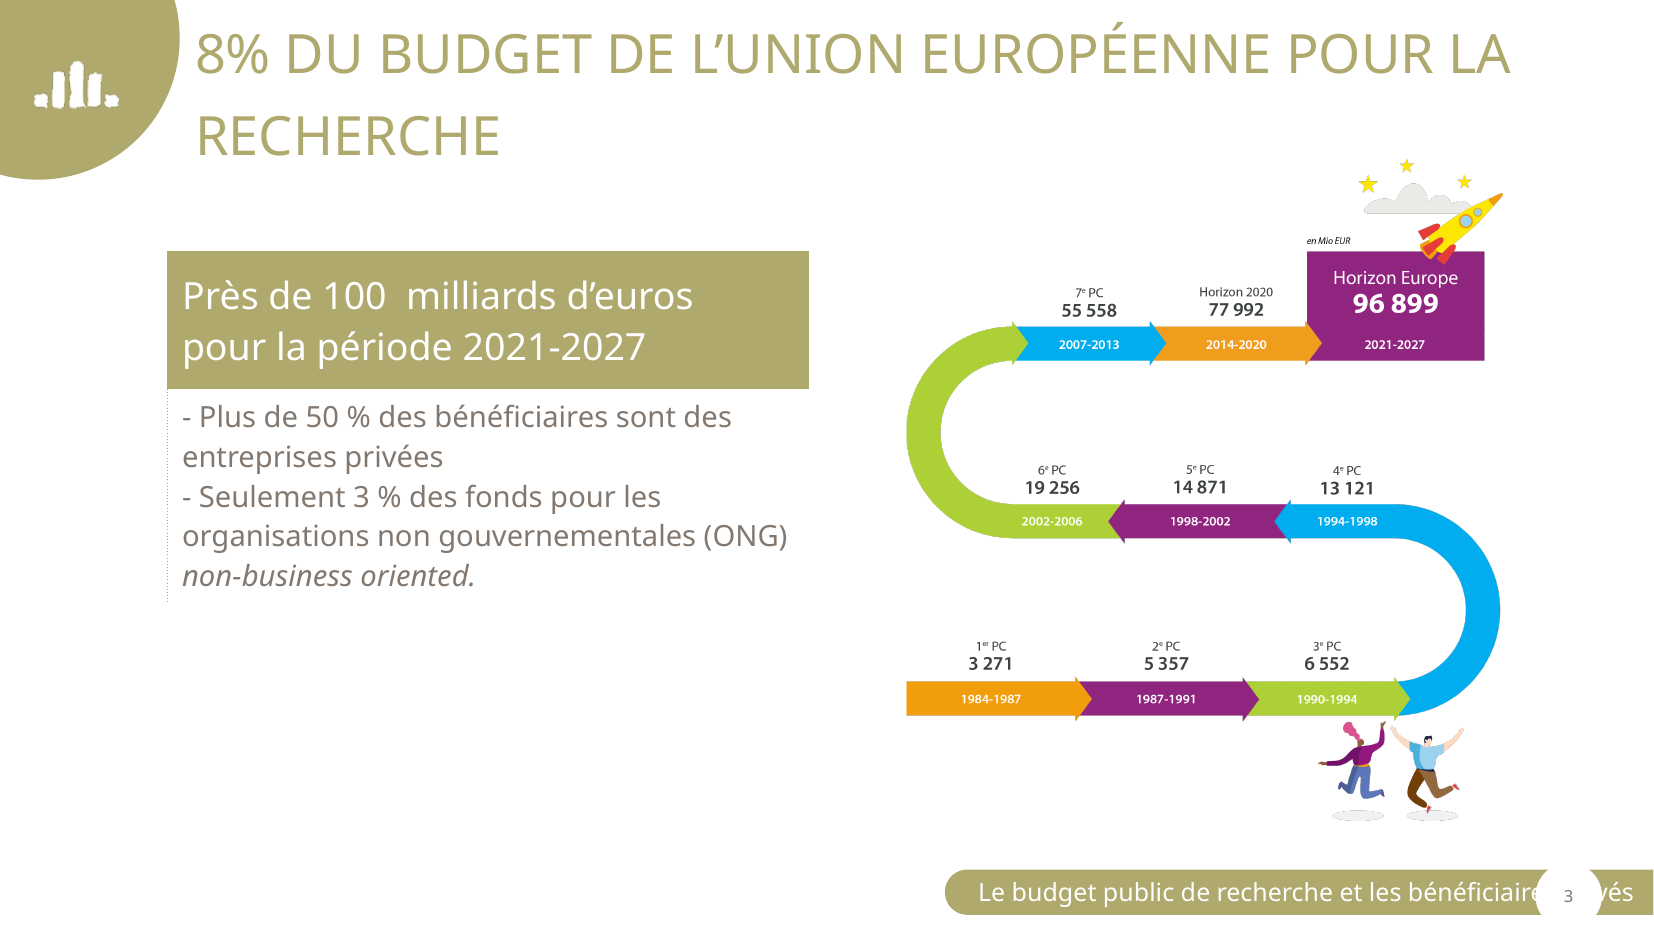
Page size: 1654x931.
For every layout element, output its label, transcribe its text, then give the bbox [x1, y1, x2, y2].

picture [900, 155, 1518, 830]
table_cell - Plus de 50 % des bénéficiaires sont des entreprises privées - Seulement 3 % des fonds pour les organisations non gouvernementales (ONG) non-business oriented. [167, 389, 809, 603]
picture [34, 61, 119, 109]
text_box Le budget public de recherche et les bénéficiaires privés [1590, 869, 1654, 915]
table_header Près de 100 milliards d’euros pour la période 2021-2027 [167, 251, 809, 389]
text_box [0, 0, 180, 180]
text_box Le budget public de recherche et les bénéficiaires privés [944, 869, 1547, 915]
text_box 3 [1535, 862, 1603, 930]
title 8% DU BUDGET DE L’UNION EUROPÉENNE POUR LA RECHERCHE [165, 11, 1654, 168]
